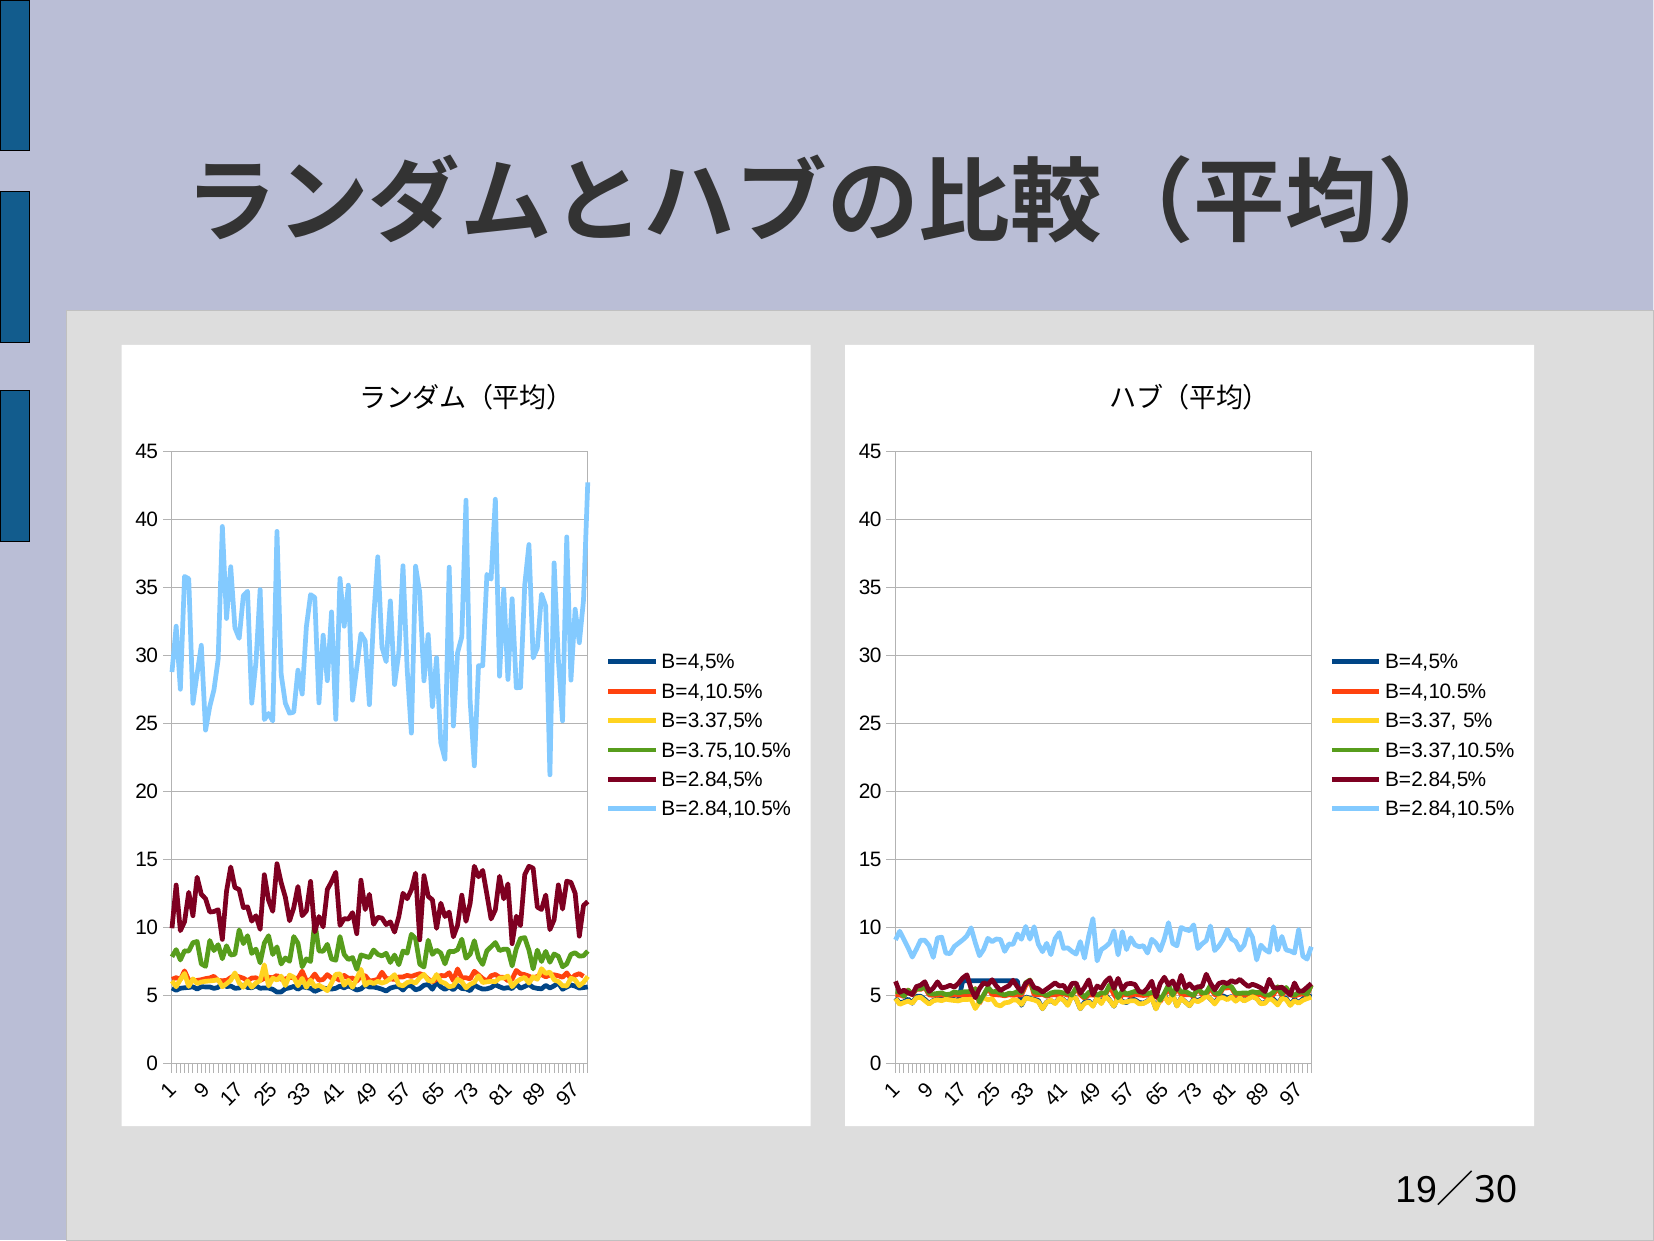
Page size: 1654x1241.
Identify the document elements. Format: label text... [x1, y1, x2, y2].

chart [121, 344, 811, 1127]
title ランダムとハブの比較（平均） [121, 91, 1534, 299]
chart [845, 344, 1535, 1127]
